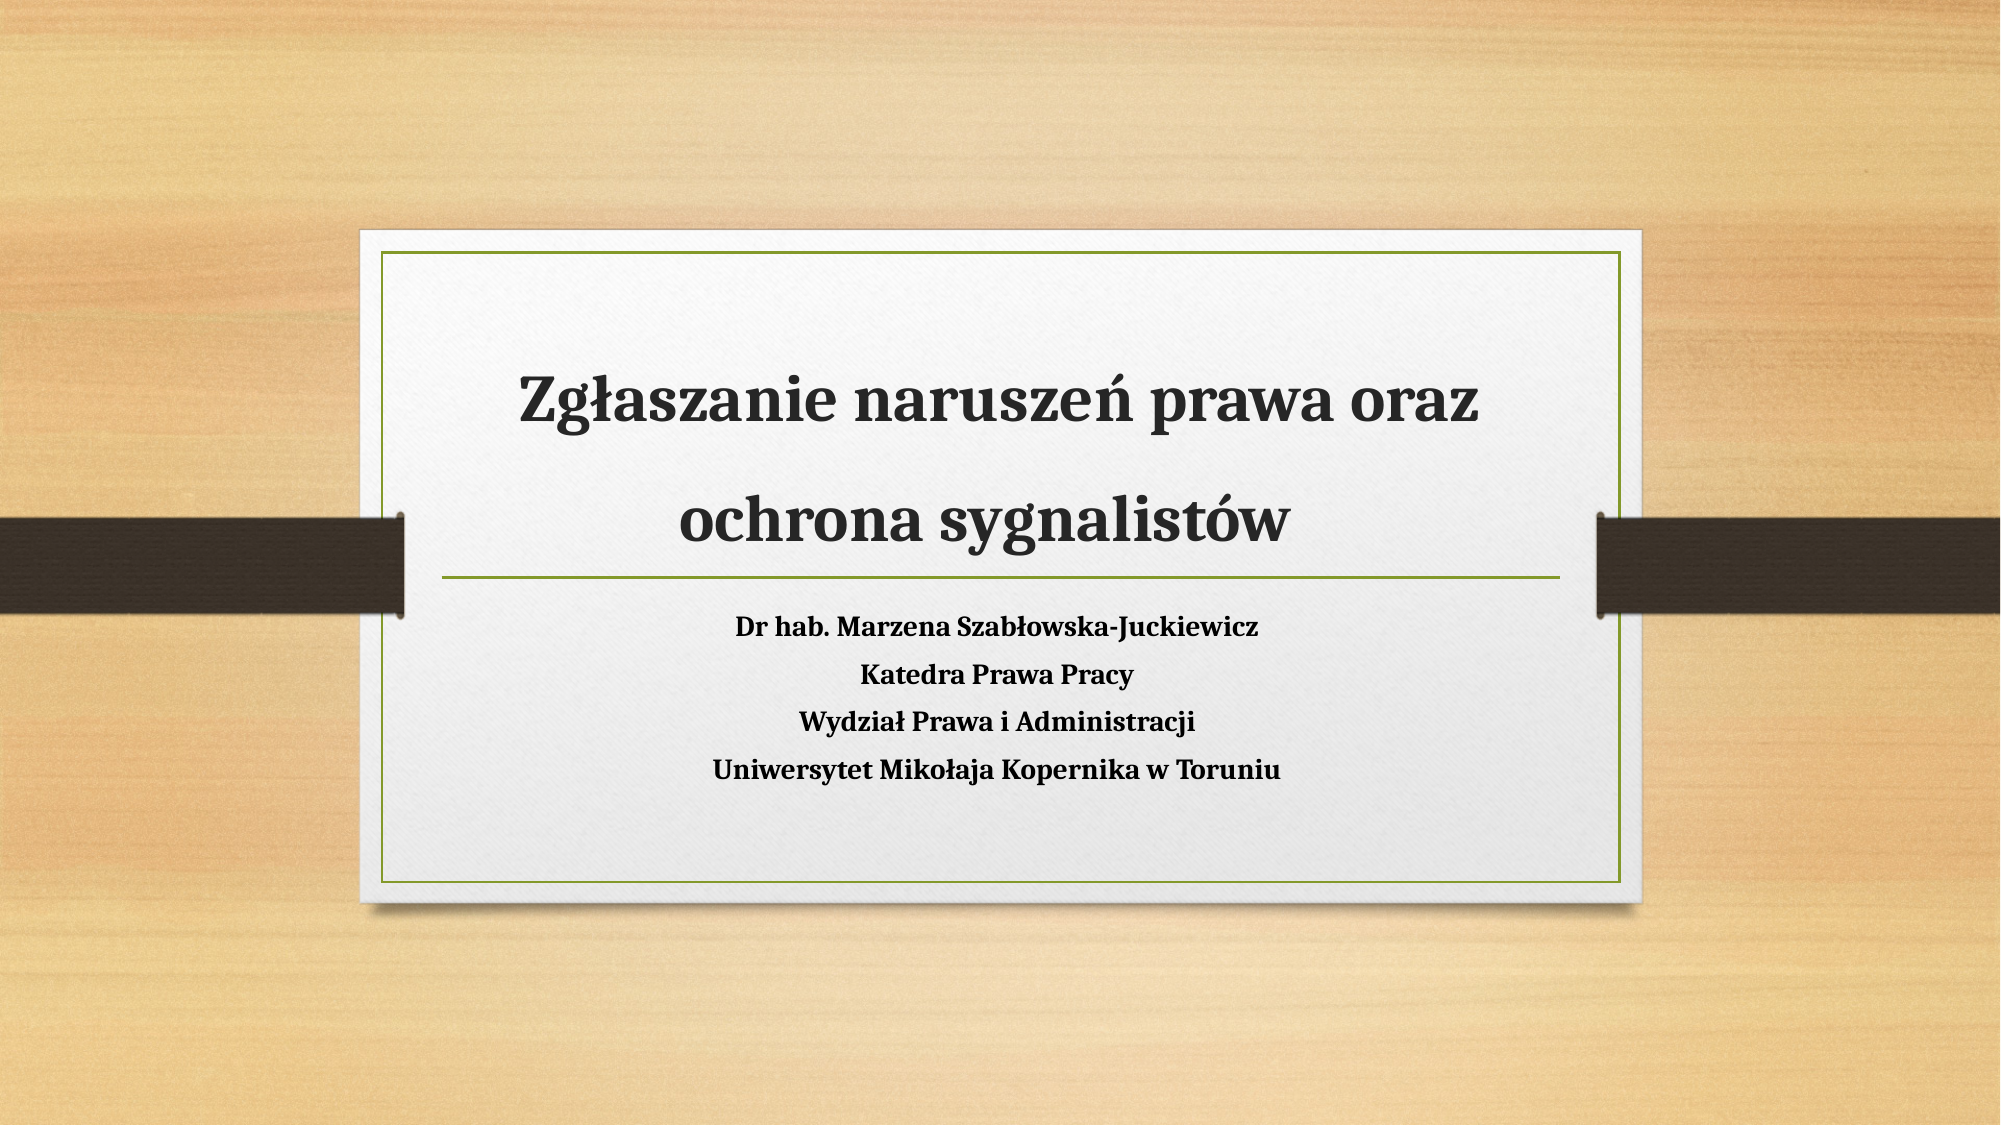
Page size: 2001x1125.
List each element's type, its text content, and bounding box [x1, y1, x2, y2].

title Zgłaszanie naruszeń prawa oraz ochrona sygnalistów [441, 306, 1560, 600]
subtitle Dr hab. Marzena Szabłowska-Juckiewicz Katedra Prawa Pracy Wydział Prawa i Administracji Uniwersytet Mikołaja Kopernika w Toruniu [441, 600, 1560, 817]
